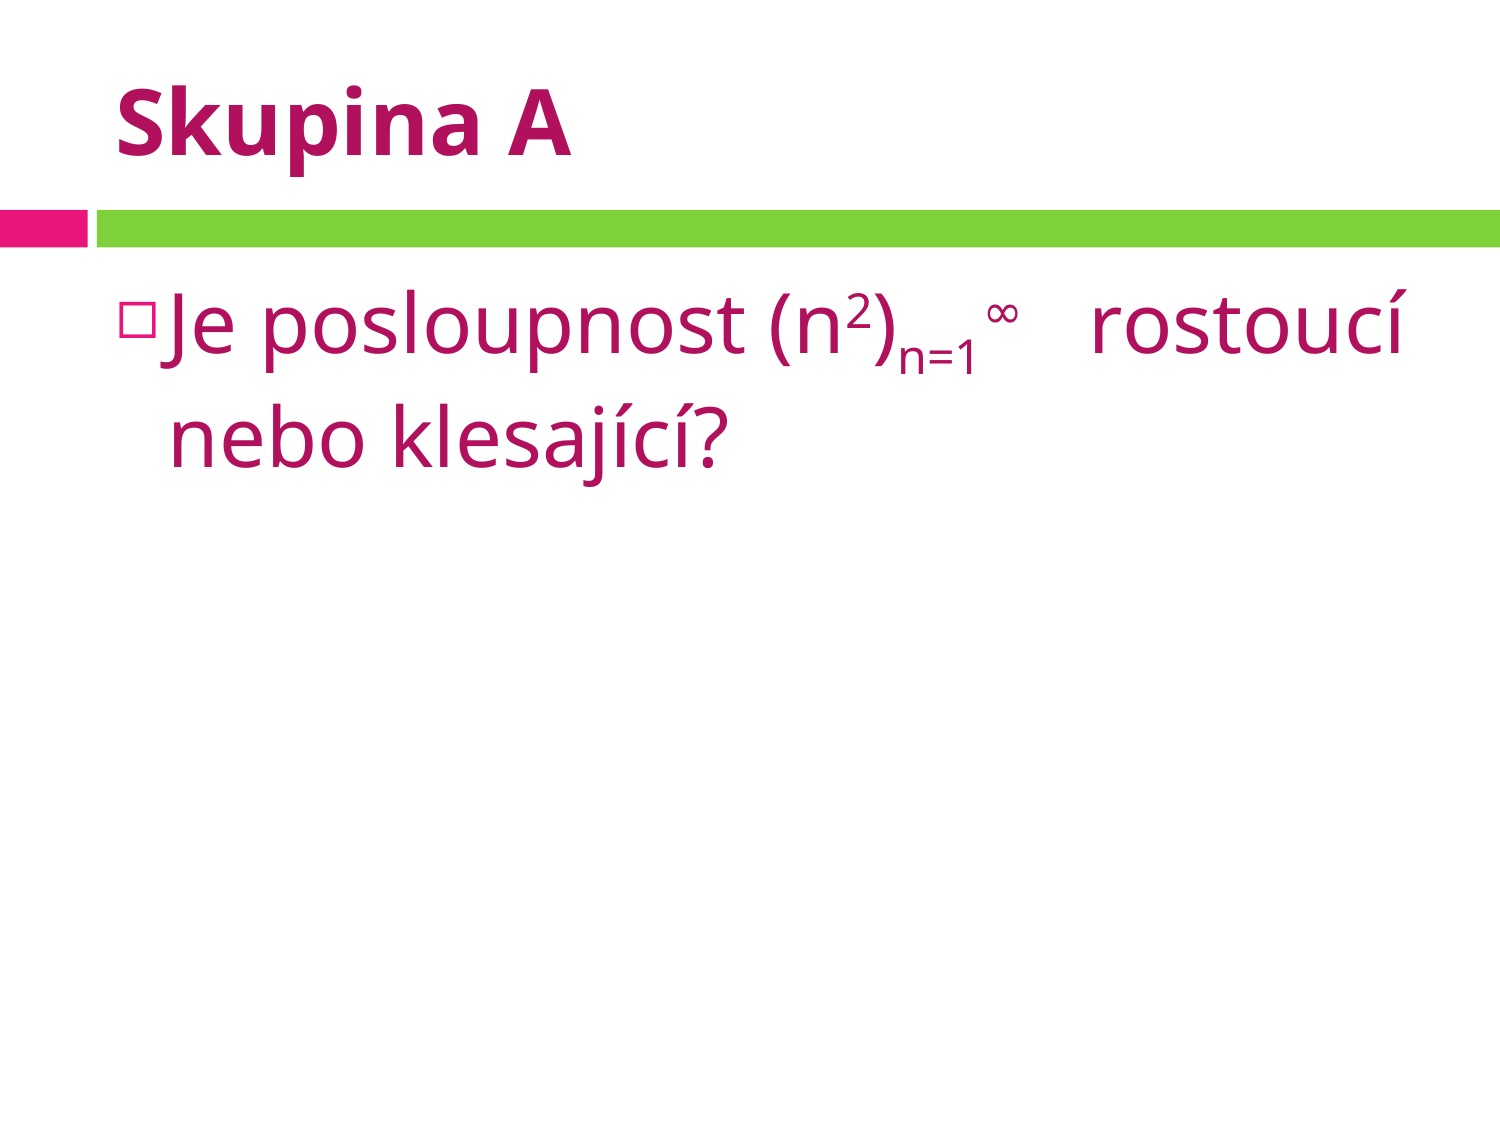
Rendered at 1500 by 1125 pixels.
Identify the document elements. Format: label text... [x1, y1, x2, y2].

list Je posloupnost (n2)n=1∞ rostoucí nebo klesající? [100, 262, 1438, 1001]
title Skupina A [100, 37, 1438, 201]
